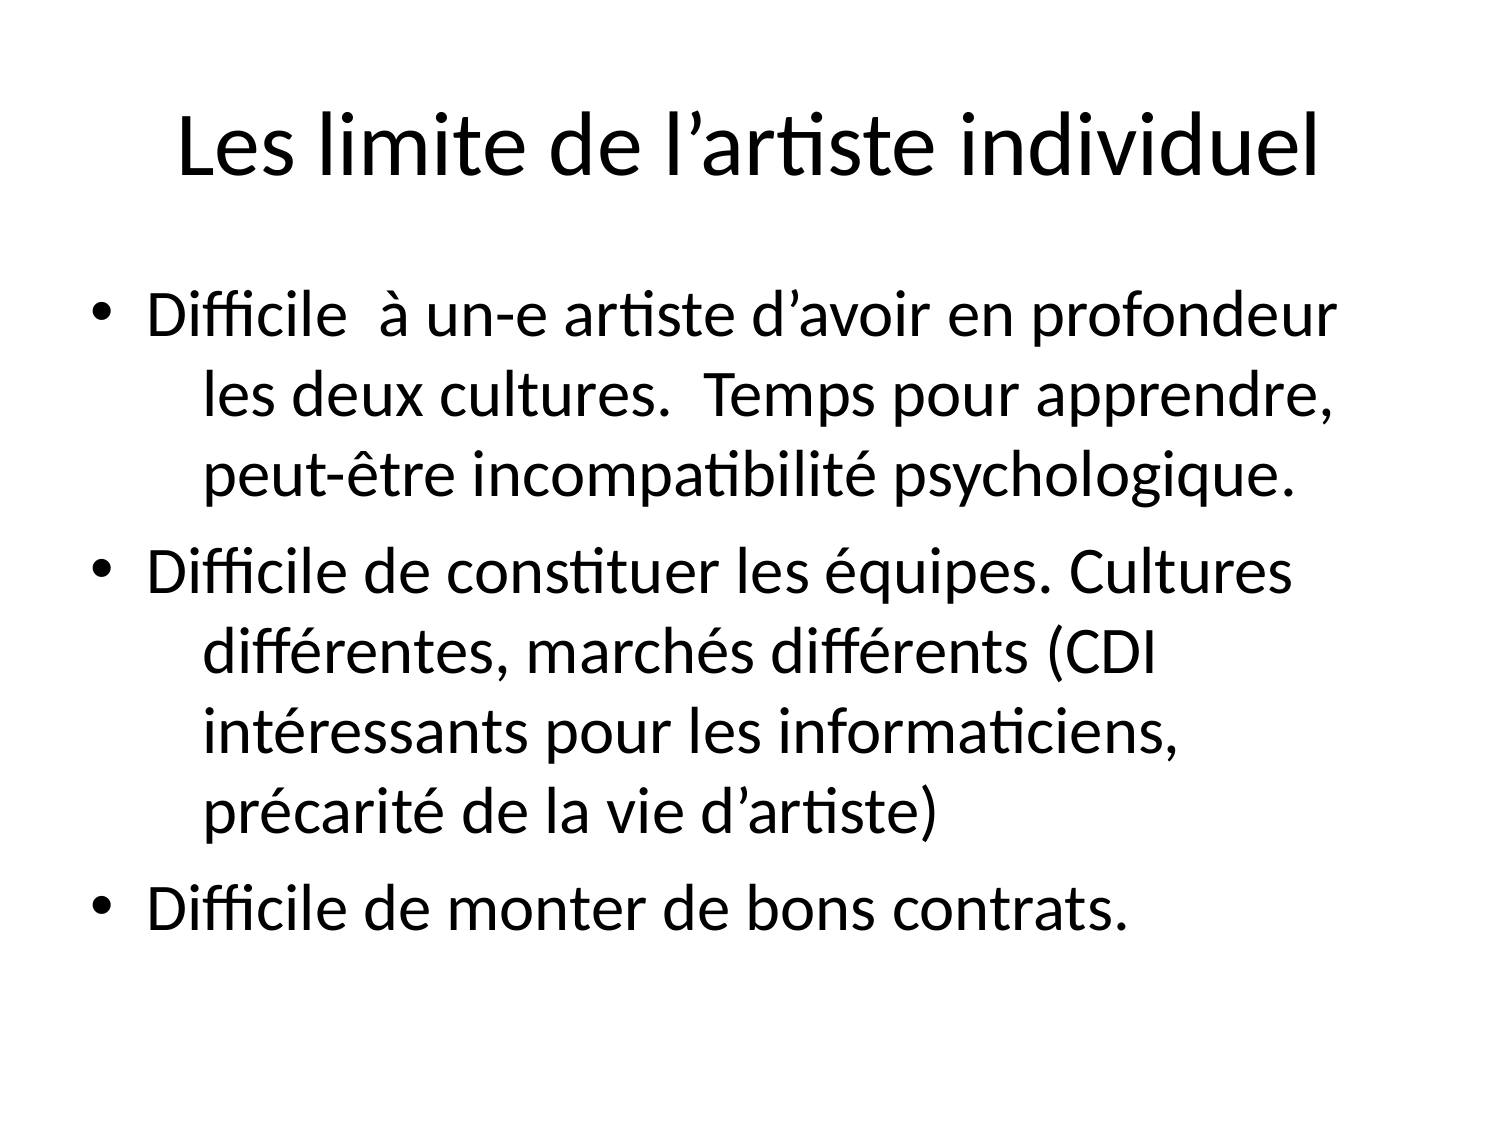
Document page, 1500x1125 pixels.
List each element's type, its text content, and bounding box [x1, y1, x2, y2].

title Les limite de l’artiste individuel [75, 45, 1426, 233]
list Difficile à un-e artiste d’avoir en profondeur les deux cultures. Temps pour apprendre, peut-être incompatibilité psychologique. Difficile de constituer les équipes. Cultures différentes, marchés différents (CDI intéressants pour les informaticiens, précarité de la vie d’artiste) Difficile de monter de bons contrats. [75, 262, 1426, 1005]
